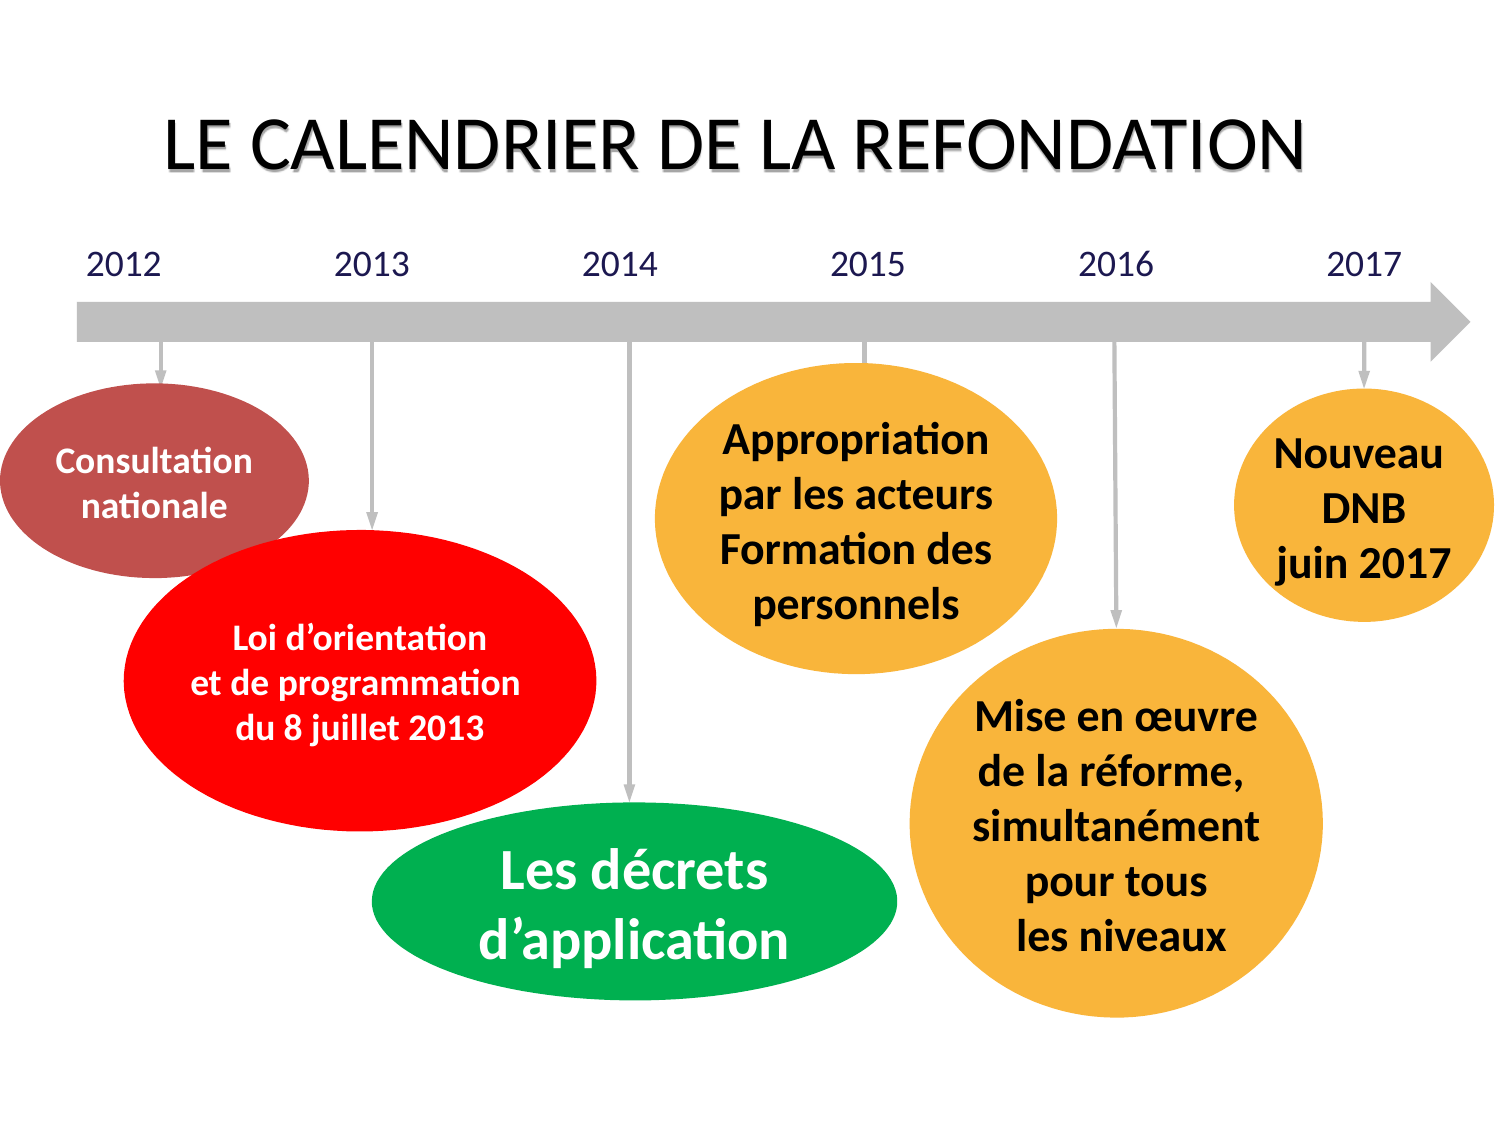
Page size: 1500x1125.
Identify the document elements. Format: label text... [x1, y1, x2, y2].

text_box Consultation nationale [0, 383, 309, 579]
text_box 2016 [1057, 243, 1175, 279]
text_box 2017 [1305, 243, 1423, 279]
text_box Mise en œuvre de la réforme, simultanément pour tous les niveaux [909, 628, 1323, 1018]
text_box 2013 [313, 243, 431, 279]
text_box [76, 281, 1471, 362]
text_box 2012 [65, 243, 183, 279]
title LE CALENDRIER DE LA REFONDATION [75, 45, 1426, 233]
text_box Les décrets d’application [371, 802, 898, 1001]
text_box 2015 [809, 243, 927, 279]
text_box Nouveau DNB juin 2017 [1234, 388, 1495, 622]
text_box 2014 [561, 243, 679, 279]
text_box Loi d’orientation et de programmation du 8 juillet 2013 [123, 529, 597, 832]
text_box Appropriation par les acteurs Formation des personnels [654, 363, 1058, 675]
